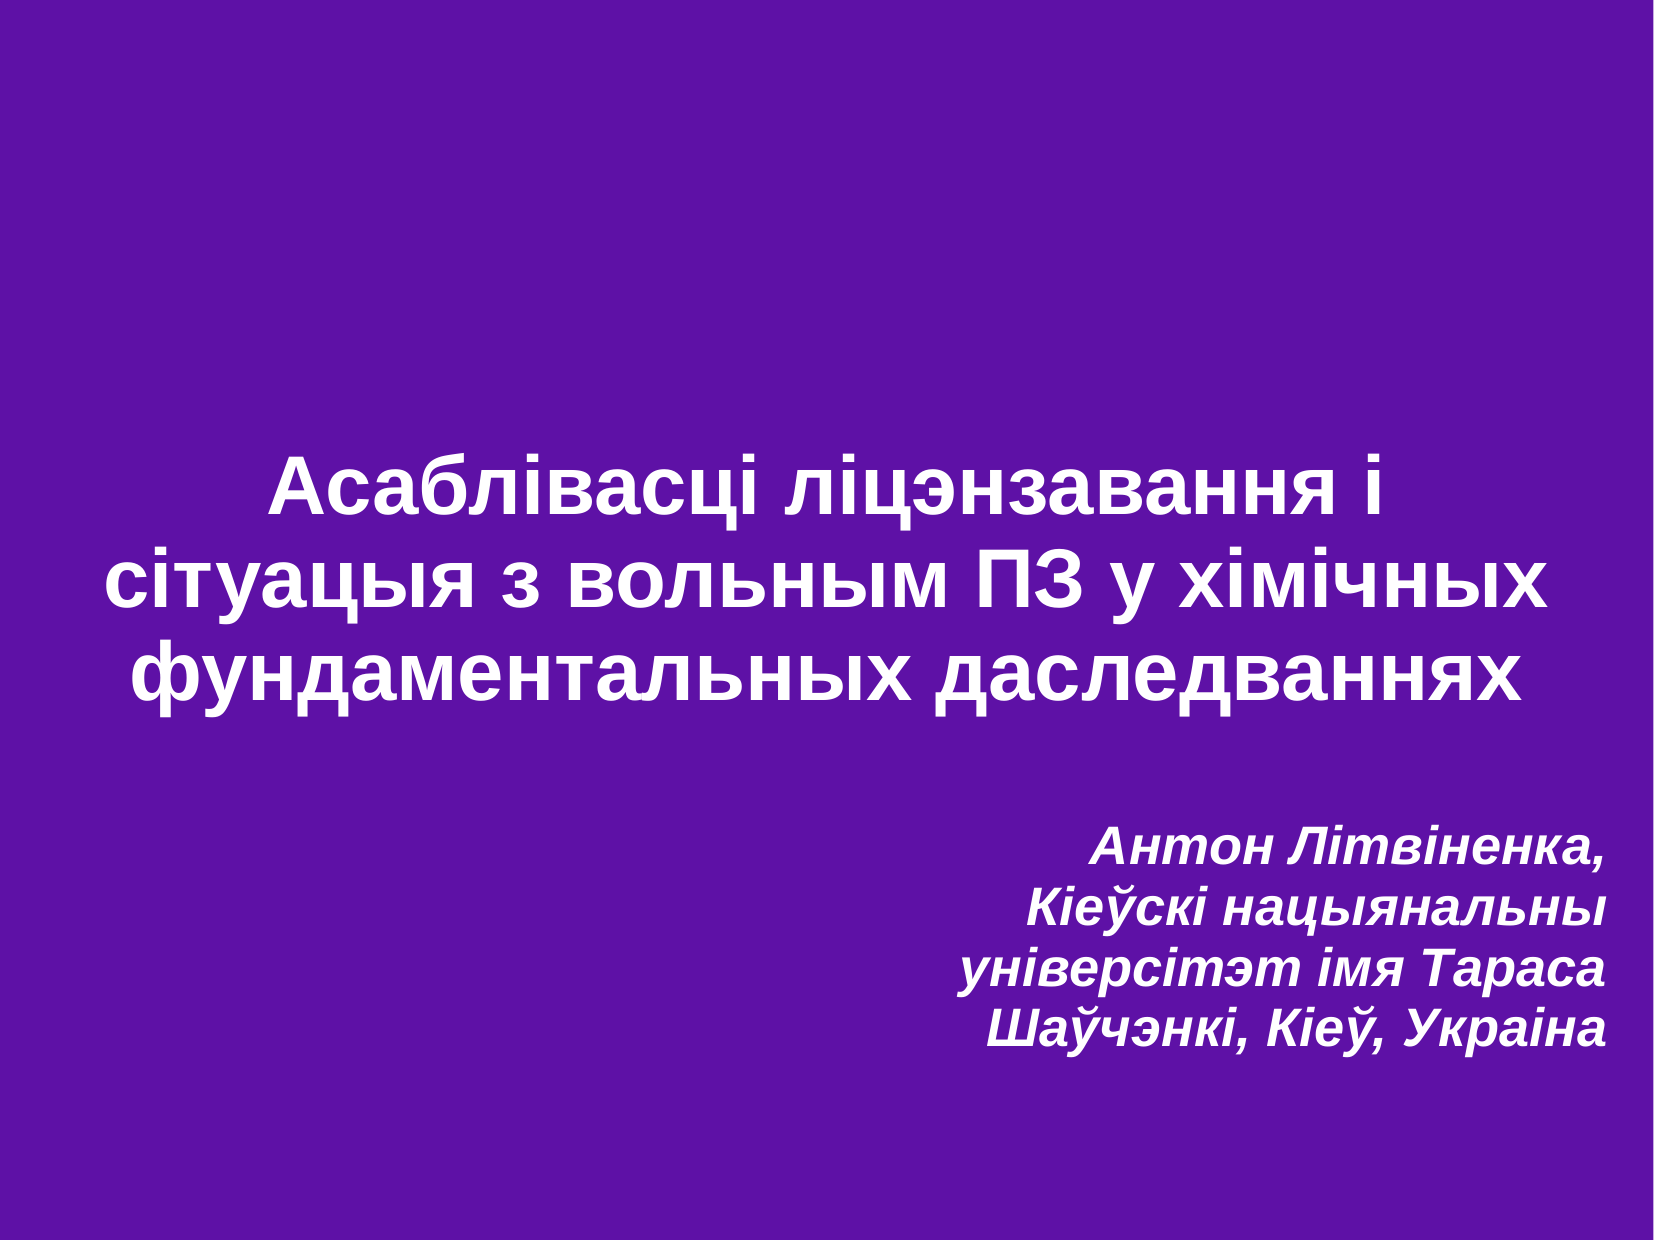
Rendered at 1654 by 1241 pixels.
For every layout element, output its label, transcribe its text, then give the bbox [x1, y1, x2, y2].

subtitle Асаблівасці ліцэнзавання і сітуацыя з вольным ПЗ у хімічных фундаментальных даследваннях [82, 56, 1571, 1102]
text_box Антон Літвіненка, Кіеўскі нацыянальны універсітэт імя Тараса Шаўчэнкі, Кіеў, Украіна [944, 808, 1625, 1093]
